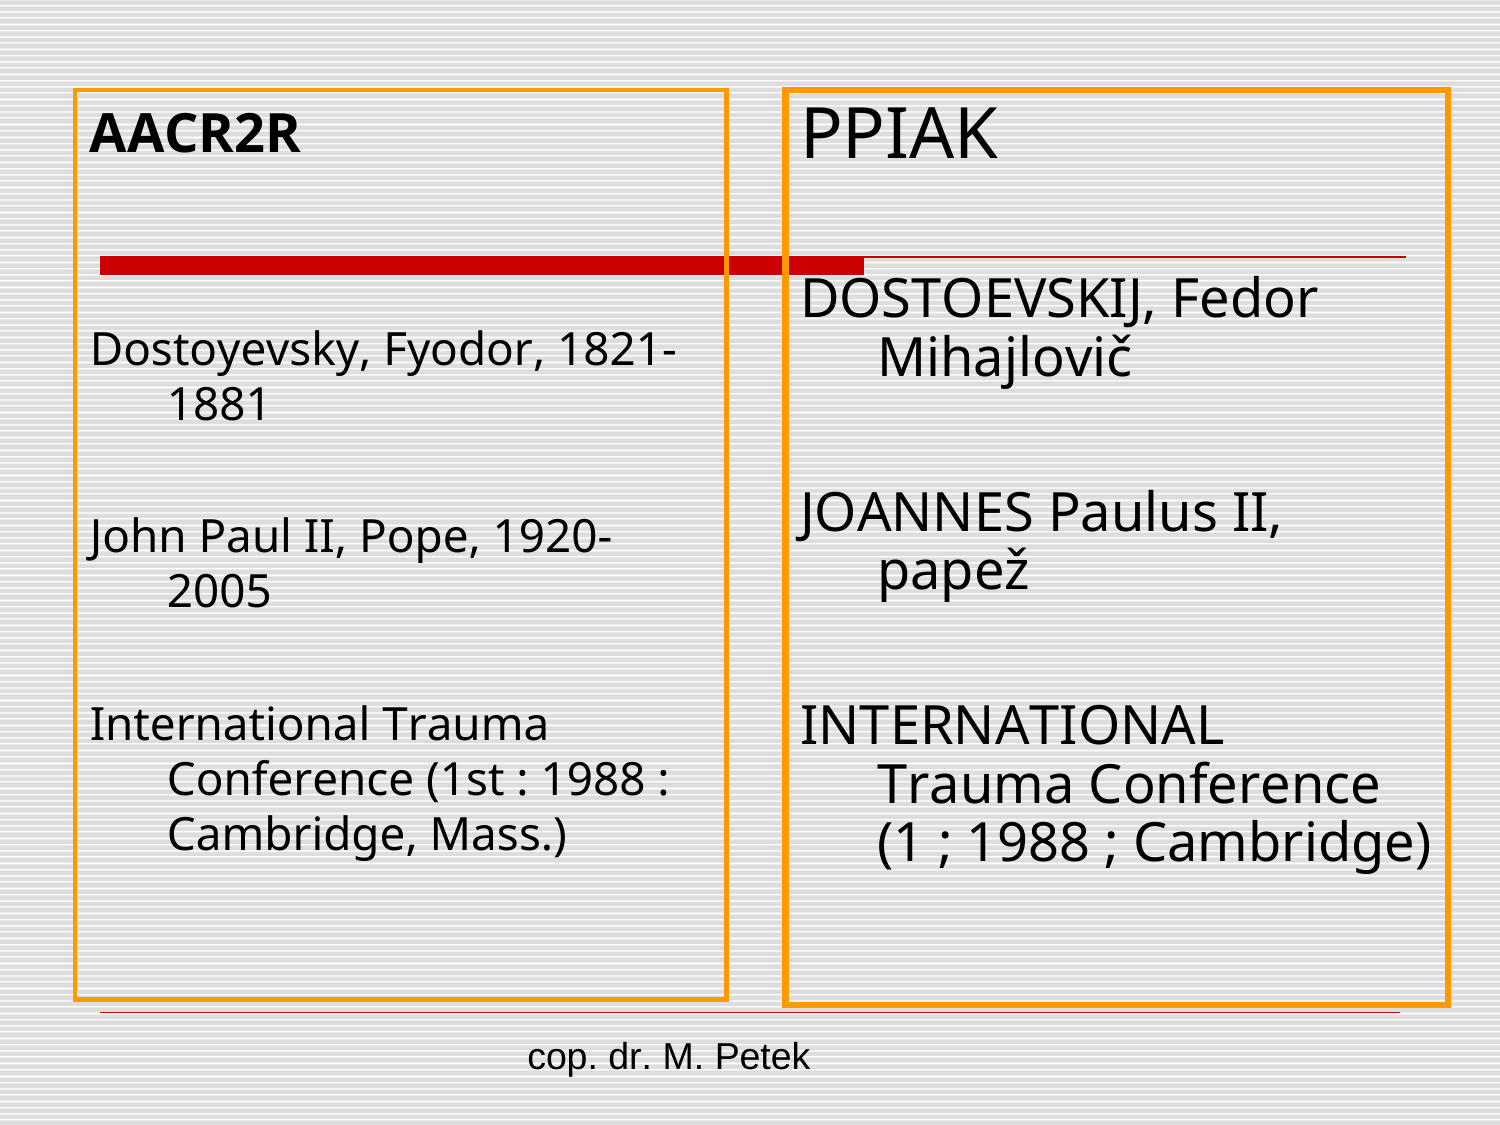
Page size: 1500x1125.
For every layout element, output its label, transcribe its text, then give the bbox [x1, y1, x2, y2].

list AACR2R Dostoyevsky, Fyodor, 1821-1881 John Paul II, Pope, 1920-2005 International Trauma Conference (1st : 1988 : Cambridge, Mass.) [74, 90, 727, 1000]
list PPIAK DOSTOEVSKIJ, Fedor Mihajlovič JOANNES Paulus II, papež INTERNATIONAL Trauma Conference (1 ; 1988 ; Cambridge) [785, 90, 1448, 1005]
picture [0, 0, 1500, 1125]
